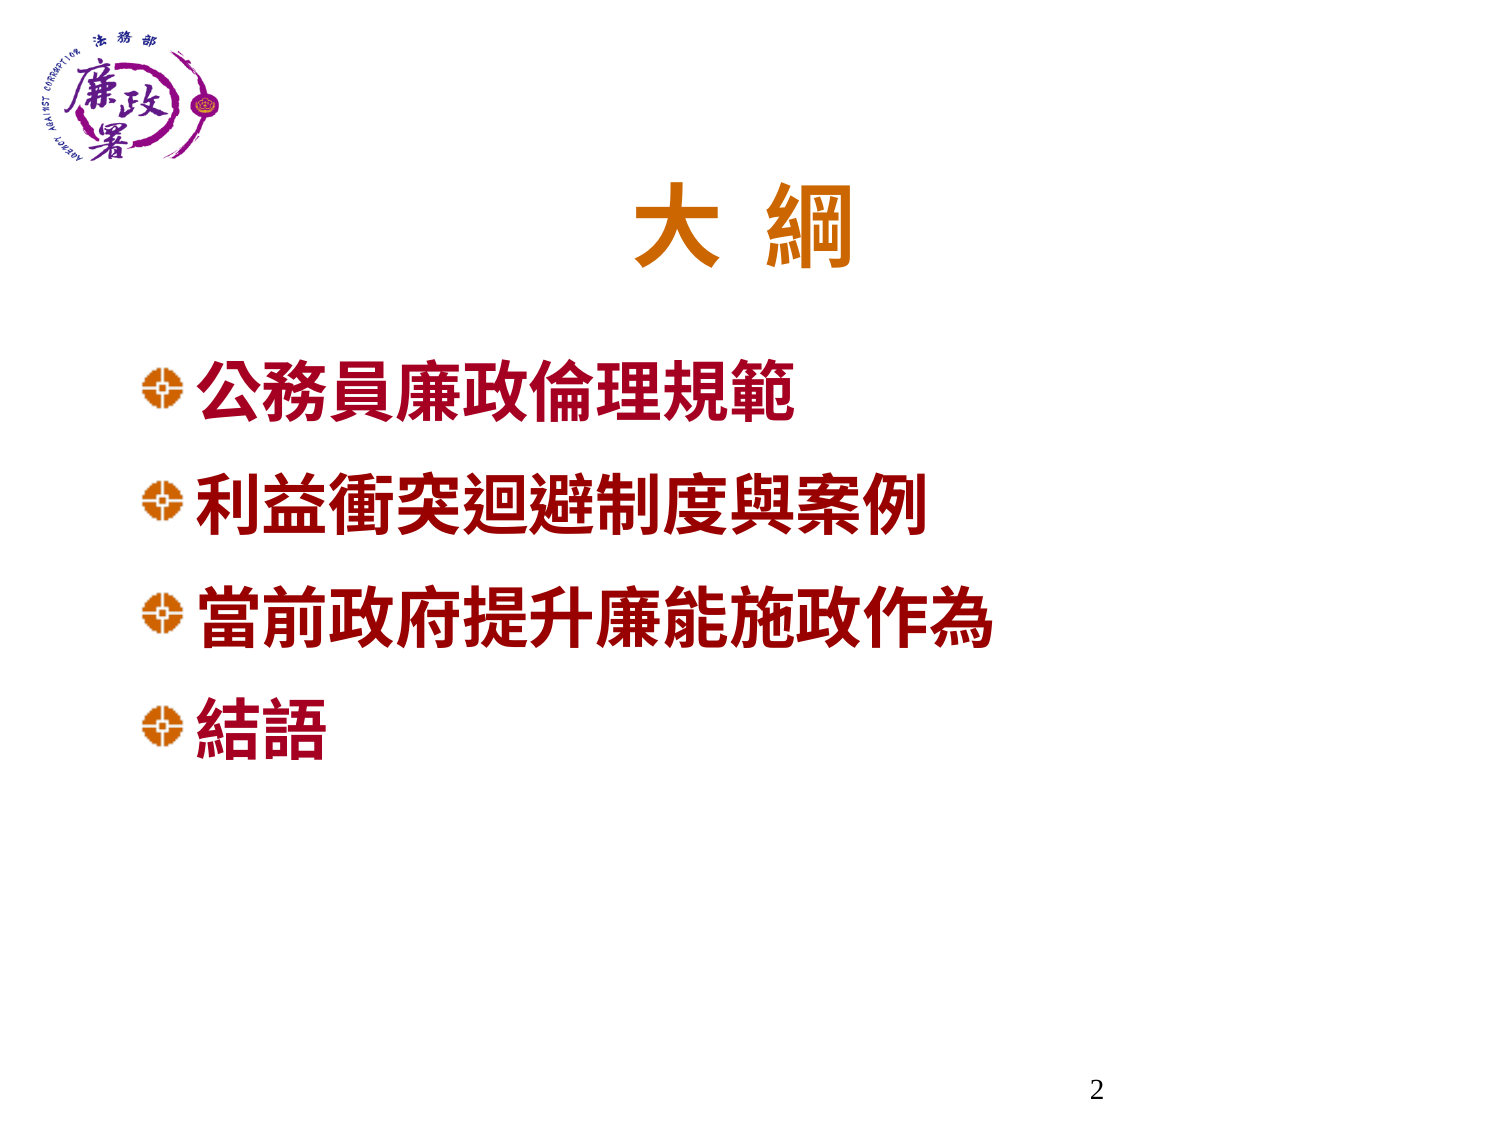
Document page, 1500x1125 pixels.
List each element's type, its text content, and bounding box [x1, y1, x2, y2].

title 大 綱 [171, 148, 1317, 299]
text_box [1074, 1037, 1388, 1113]
list 公務員廉政倫理規範 利益衝突迴避制度與案例 當前政府提升廉能施政作為 結語 [123, 326, 1353, 1071]
